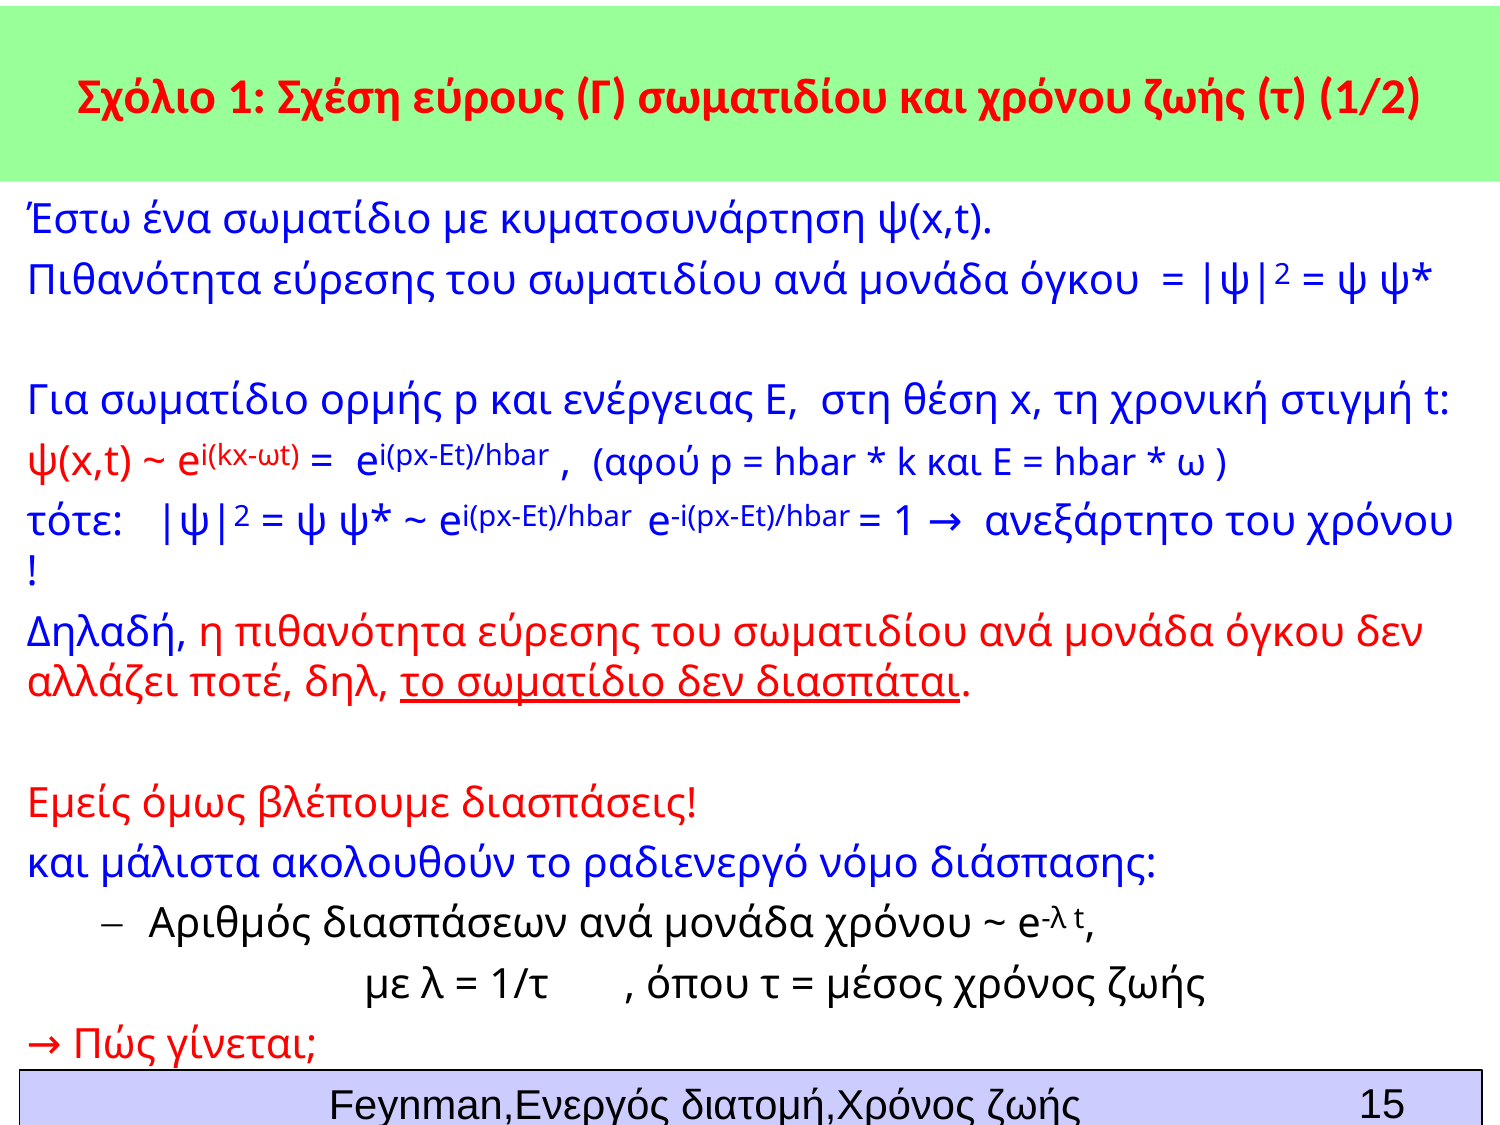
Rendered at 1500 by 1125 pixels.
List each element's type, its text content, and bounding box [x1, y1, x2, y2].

text_box Σχόλιο 1: Σχέση εύρους (Γ) σωματιδίου και χρόνου ζωής (τ) (1/2) [0, 5, 1500, 182]
text_box Έστω ένα σωματίδιο με κυματοσυνάρτηση ψ(x,t). Πιθανότητα εύρεσης του σωματιδίου ανά μονάδα όγκου = |ψ|2 = ψ ψ* Για σωματίδιο ορμής p και ενέργειας Ε, στη θέση x, τη χρονική στιγμή t: ψ(x,t) ~ ei(kx-ωt) = ei(px-Et)/hbar , (αφού p = hbar * k και E = hbar * ω ) τότε: |ψ|2 = ψ ψ* ~ ei(px-Et)/hbar e-i(px-Et)/hbar = 1 → ανεξάρτητο του χρόνου ! Δηλαδή, η πιθανότητα εύρεσης του σωματιδίου ανά μονάδα όγκου δεν αλλάζει ποτέ, δηλ, το σωματίδιο δεν διασπάται. Εμείς όμως βλέπουμε διασπάσεις! και μάλιστα ακολουθούν το ραδιενεργό νόμο διάσπασης: Αριθμός διασπάσεων ανά μονάδα χρόνου ~ e-λ t, με λ = 1/τ , όπου τ = μέσος χρόνος ζωής → Πώς γίνεται; [11, 184, 1475, 927]
